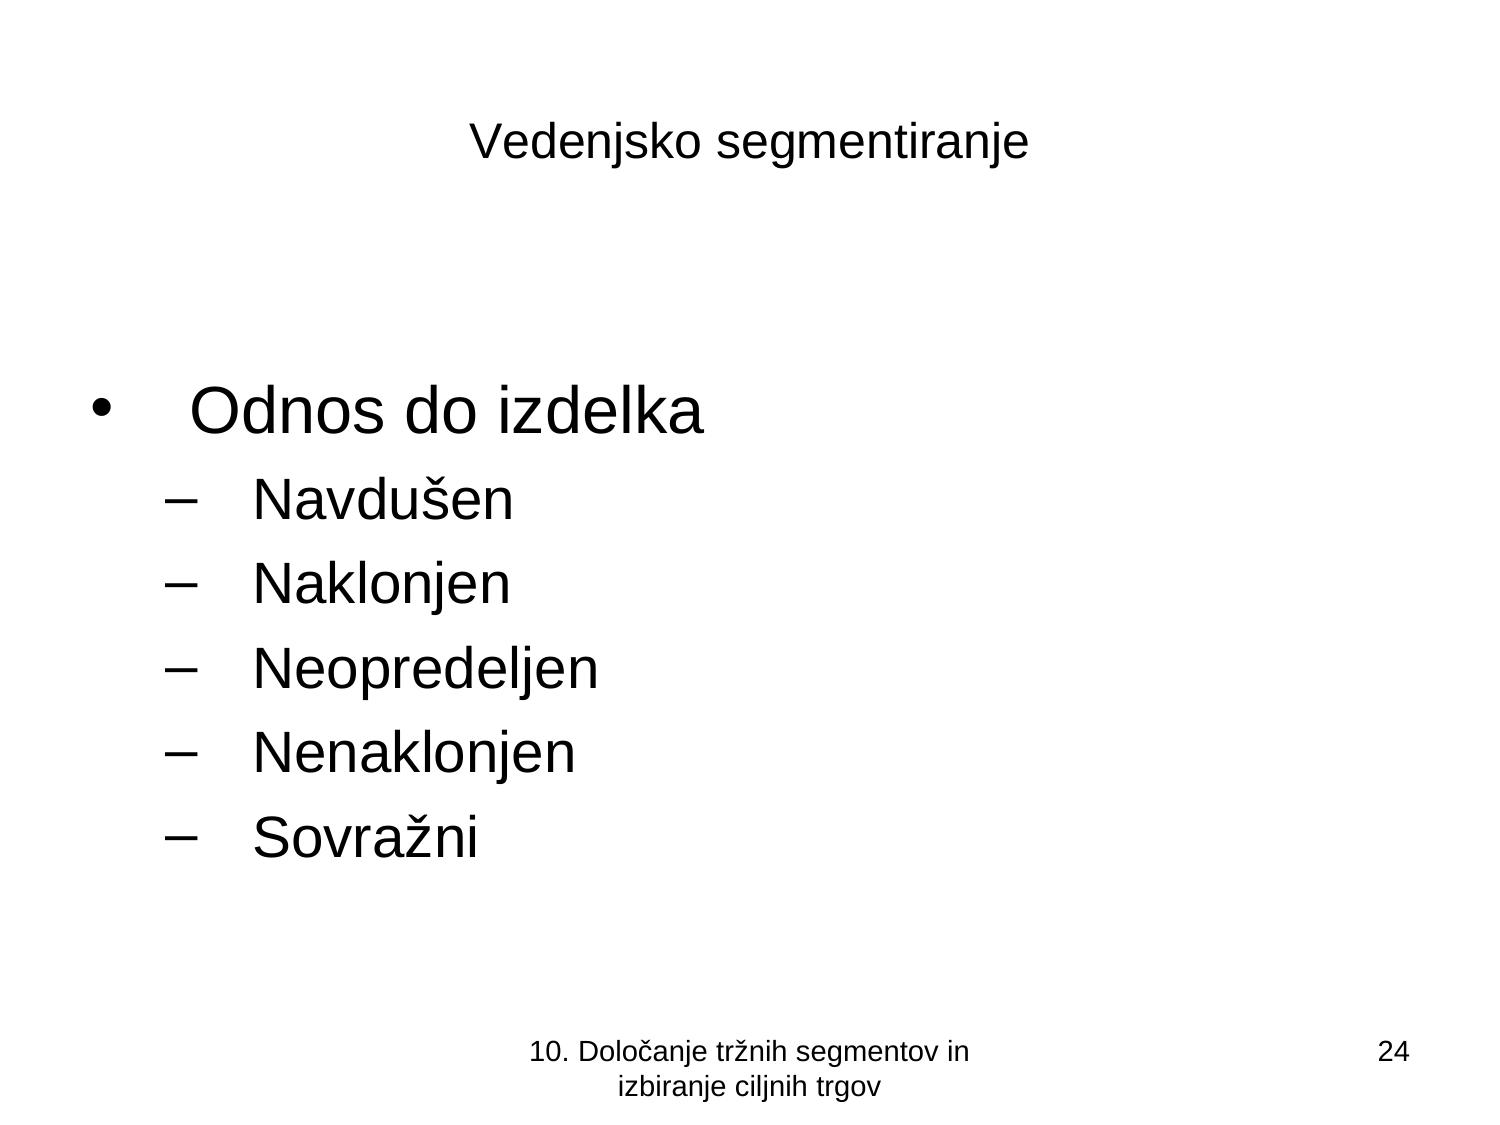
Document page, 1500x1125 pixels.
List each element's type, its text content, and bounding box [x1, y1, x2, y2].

text_box <number> [1074, 1024, 1426, 1103]
title Vedenjsko segmentiranje [75, 45, 1426, 233]
text_box 10. Določanje tržnih segmentov in izbiranje ciljnih trgov [512, 1024, 988, 1103]
list Odnos do izdelka Navdušen Naklonjen Neopredeljen Nenaklonjen Sovražni [75, 262, 1426, 1006]
